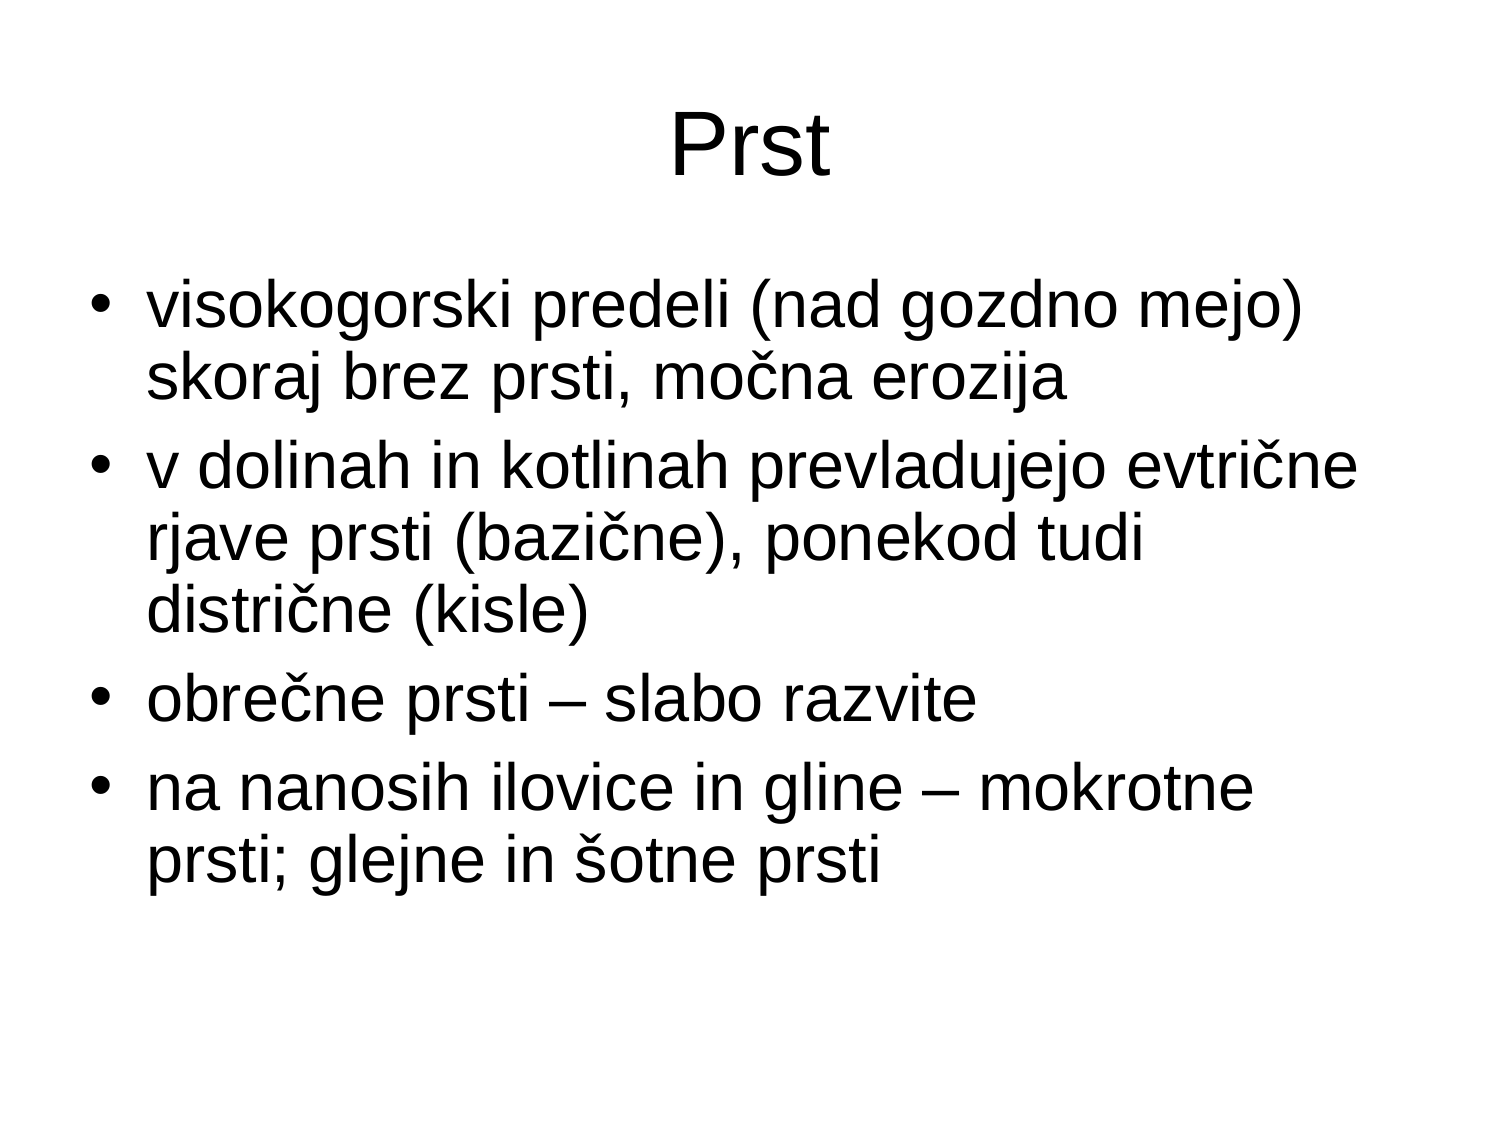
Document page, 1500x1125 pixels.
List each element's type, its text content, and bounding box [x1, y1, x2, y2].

list visokogorski predeli (nad gozdno mejo) skoraj brez prsti, močna erozija v dolinah in kotlinah prevladujejo evtrične rjave prsti (bazične), ponekod tudi distrične (kisle) obrečne prsti – slabo razvite na nanosih ilovice in gline – mokrotne prsti; glejne in šotne prsti [75, 262, 1426, 1006]
title Prst [75, 45, 1426, 233]
